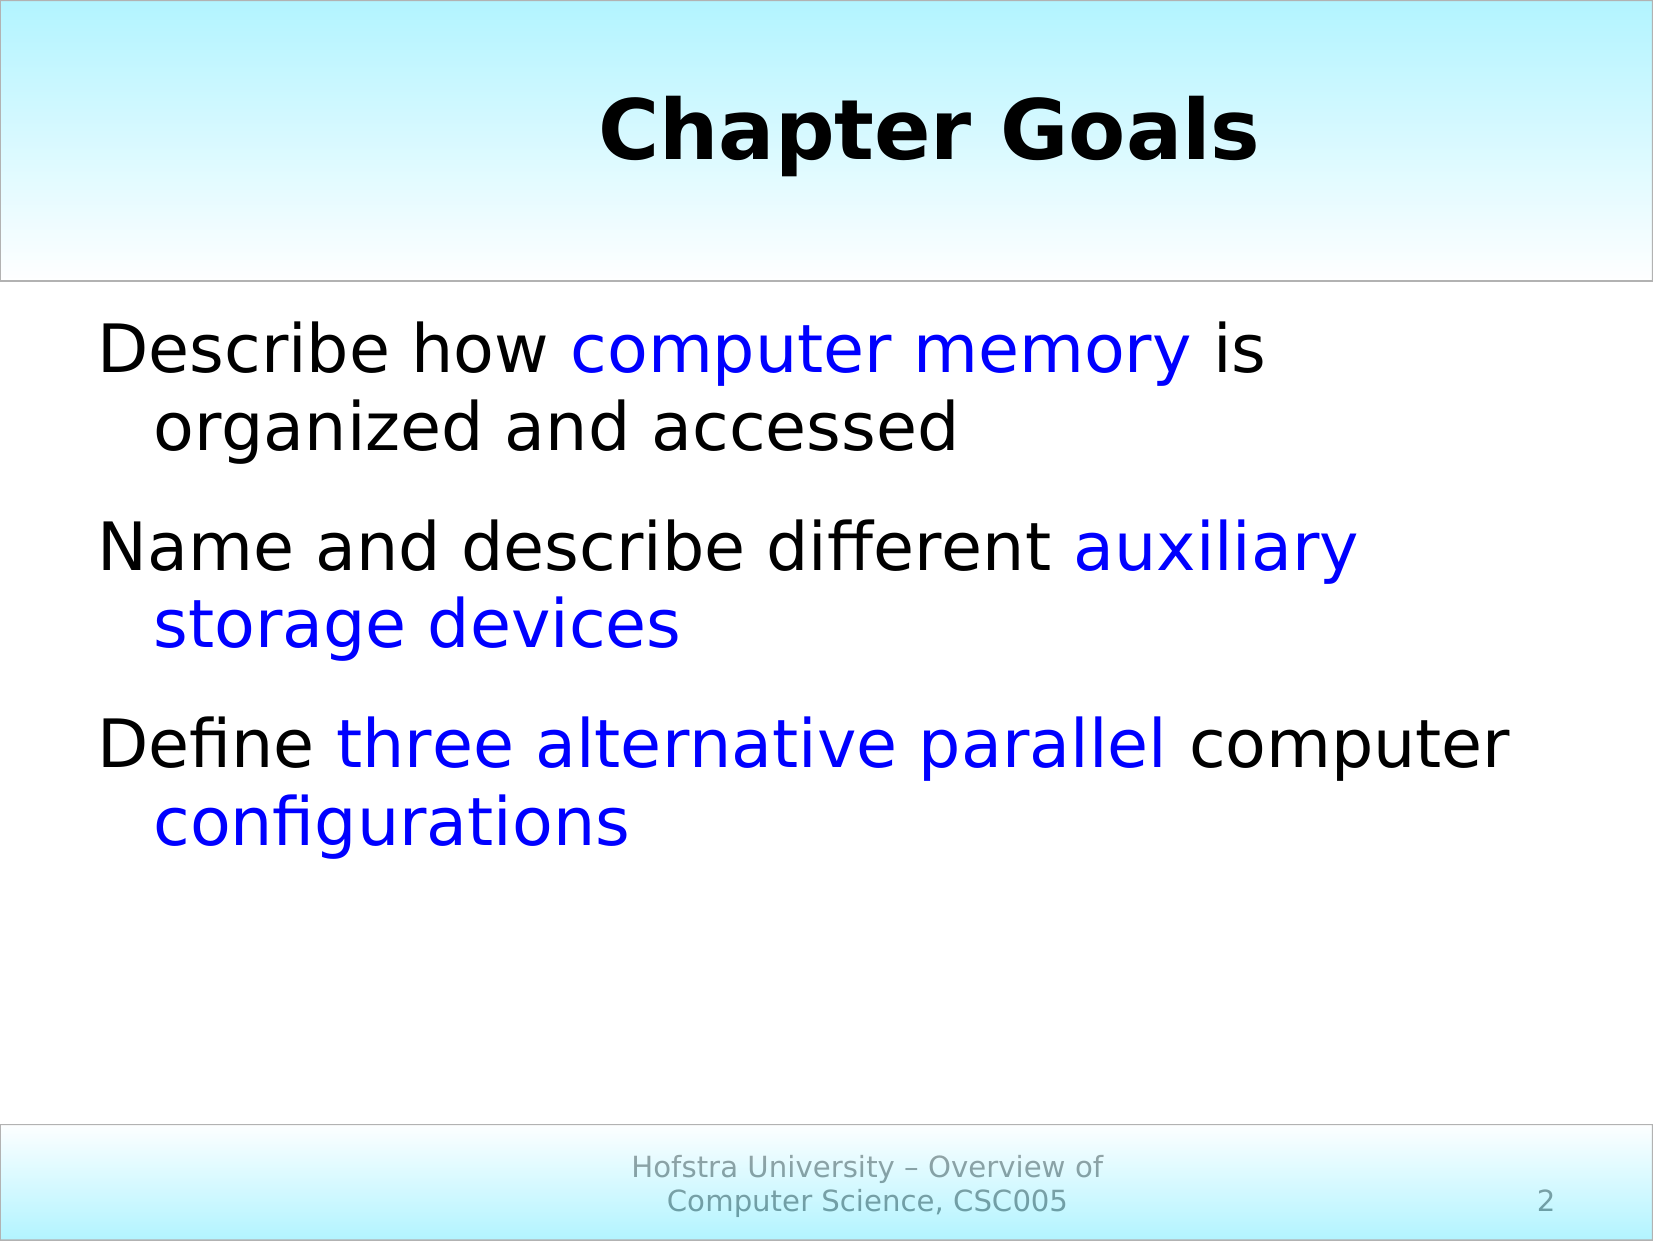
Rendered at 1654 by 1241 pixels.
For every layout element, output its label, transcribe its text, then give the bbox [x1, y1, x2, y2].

title Chapter Goals [247, 27, 1612, 235]
list Describe how computer memory is organized and accessed Name and describe different auxiliary storage devices Define three alternative parallel computer configurations [82, 303, 1571, 1131]
